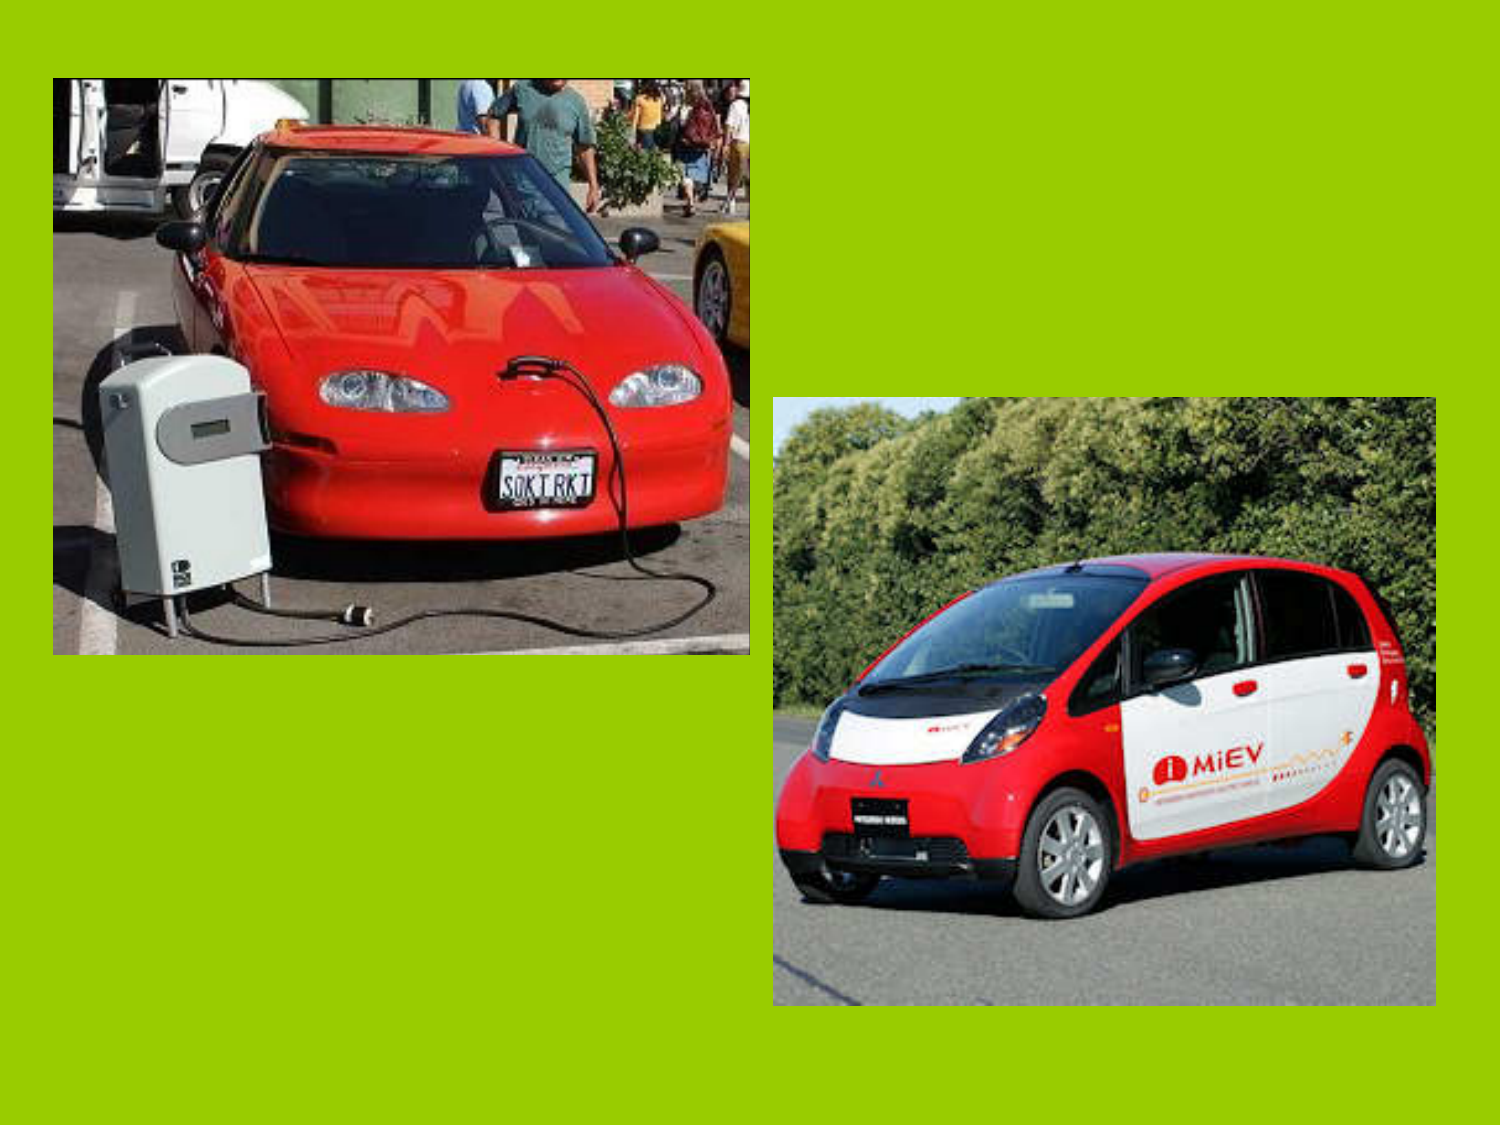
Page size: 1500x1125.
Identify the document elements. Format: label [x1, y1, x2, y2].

picture [53, 78, 750, 655]
picture [773, 397, 1436, 1006]
